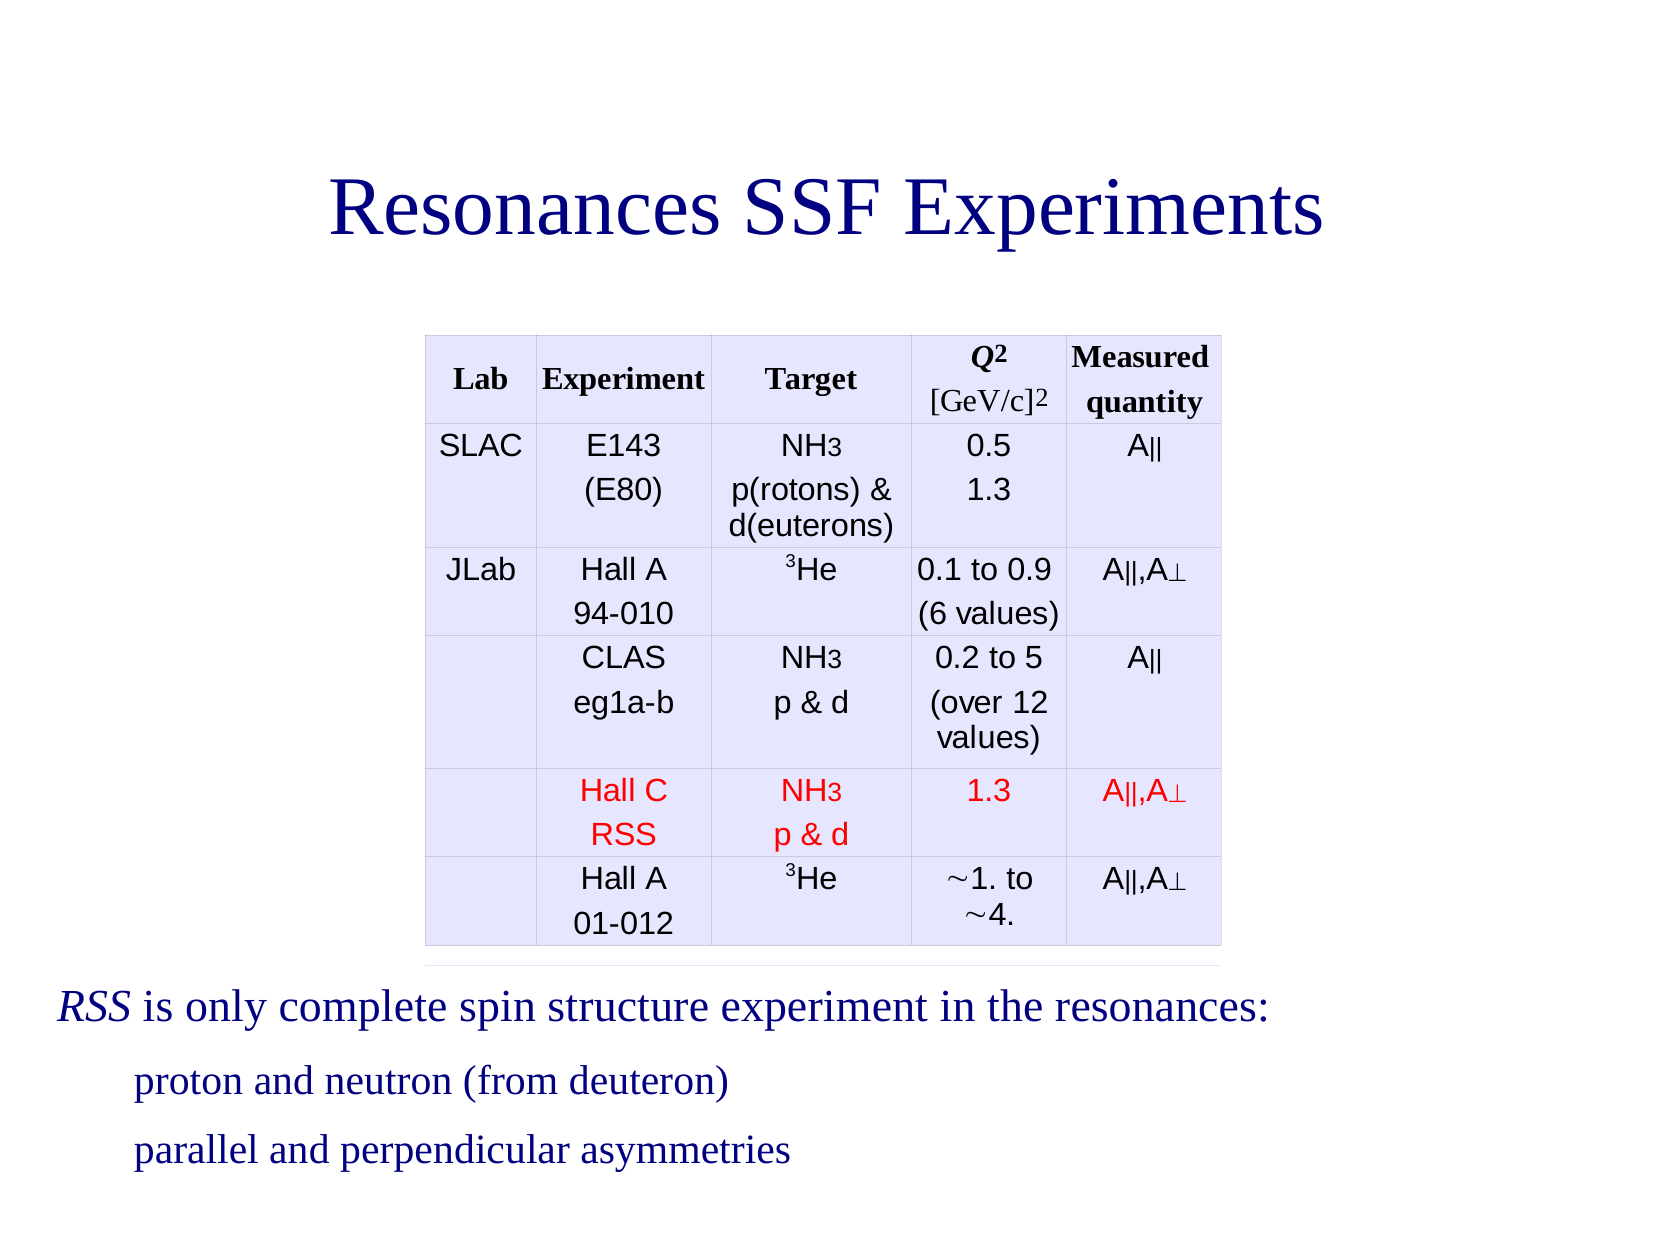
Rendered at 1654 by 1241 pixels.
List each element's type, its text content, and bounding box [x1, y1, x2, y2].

list RSS is only complete spin structure experiment in the resonances: proton and neutron (from deuteron) parallel and perpendicular asymmetries [39, 980, 1560, 1203]
title Resonances SSF Experiments [121, 102, 1534, 311]
chart [414, 326, 1240, 971]
